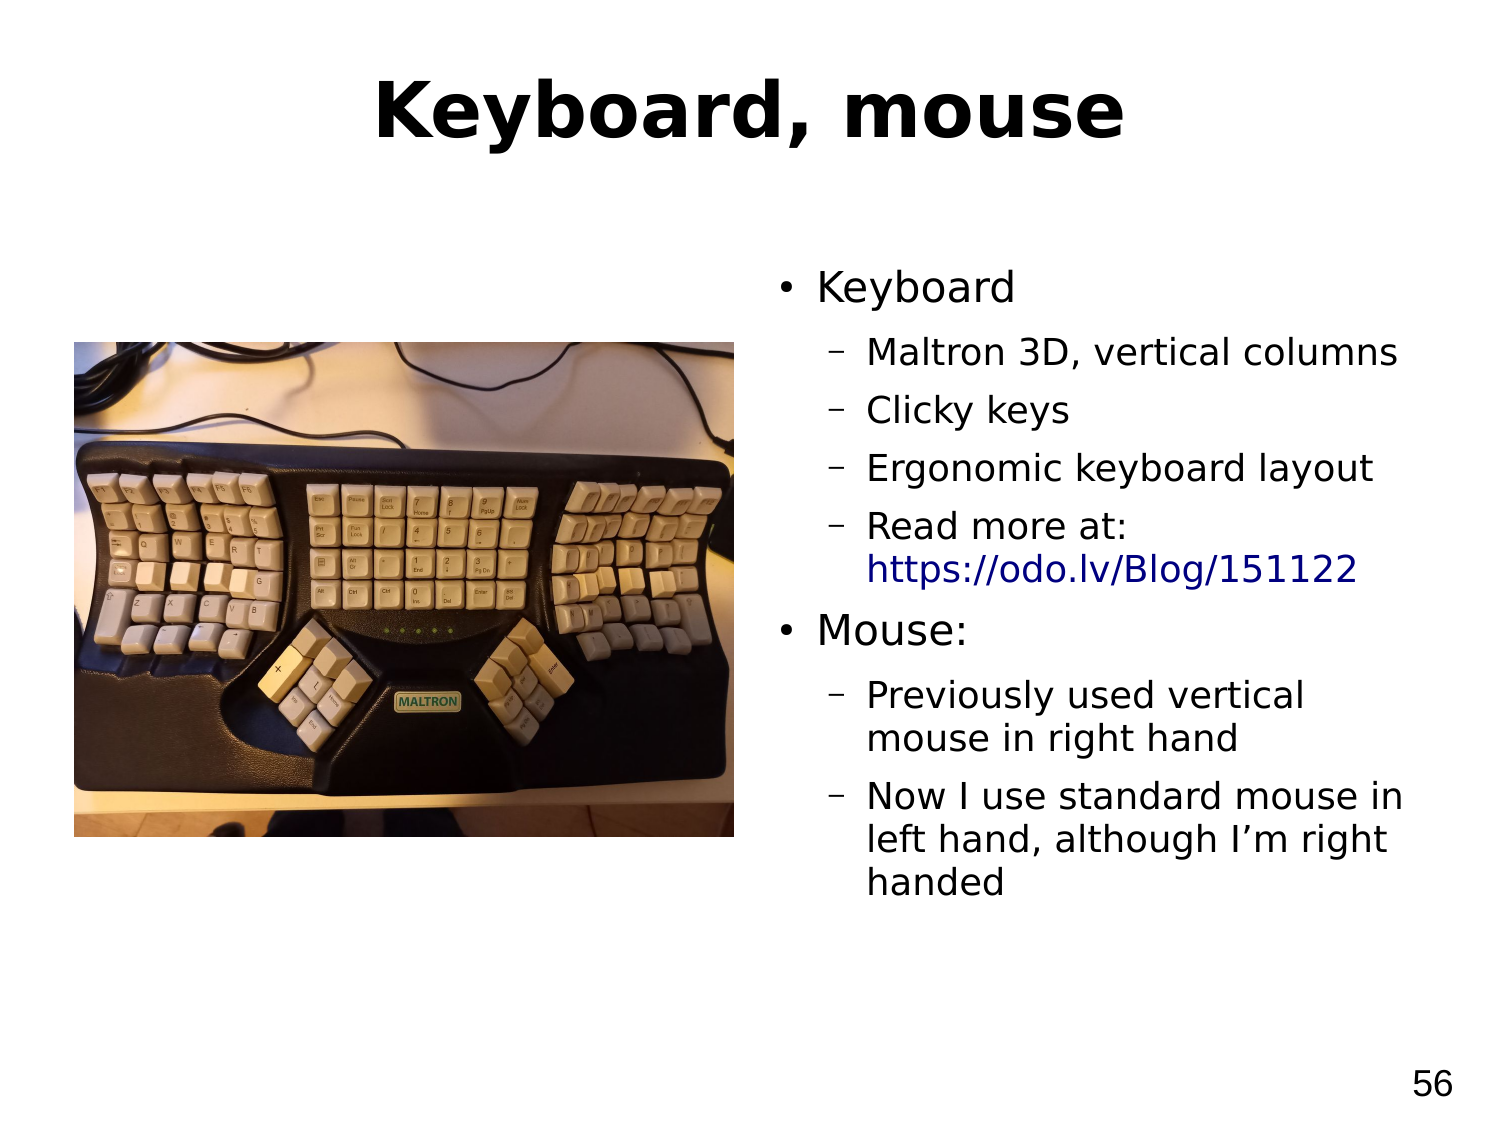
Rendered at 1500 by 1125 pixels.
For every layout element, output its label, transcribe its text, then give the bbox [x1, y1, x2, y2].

title Keyboard, mouse [75, 44, 1425, 177]
picture [74, 342, 734, 837]
list Keyboard Maltron 3D, vertical columns Clicky keys Ergonomic keyboard layout Read more at: https://odo.lv/Blog/151122 Mouse: Previously used vertical mouse in right hand Now I use standard mouse in left hand, although I’m right handed [766, 263, 1426, 916]
